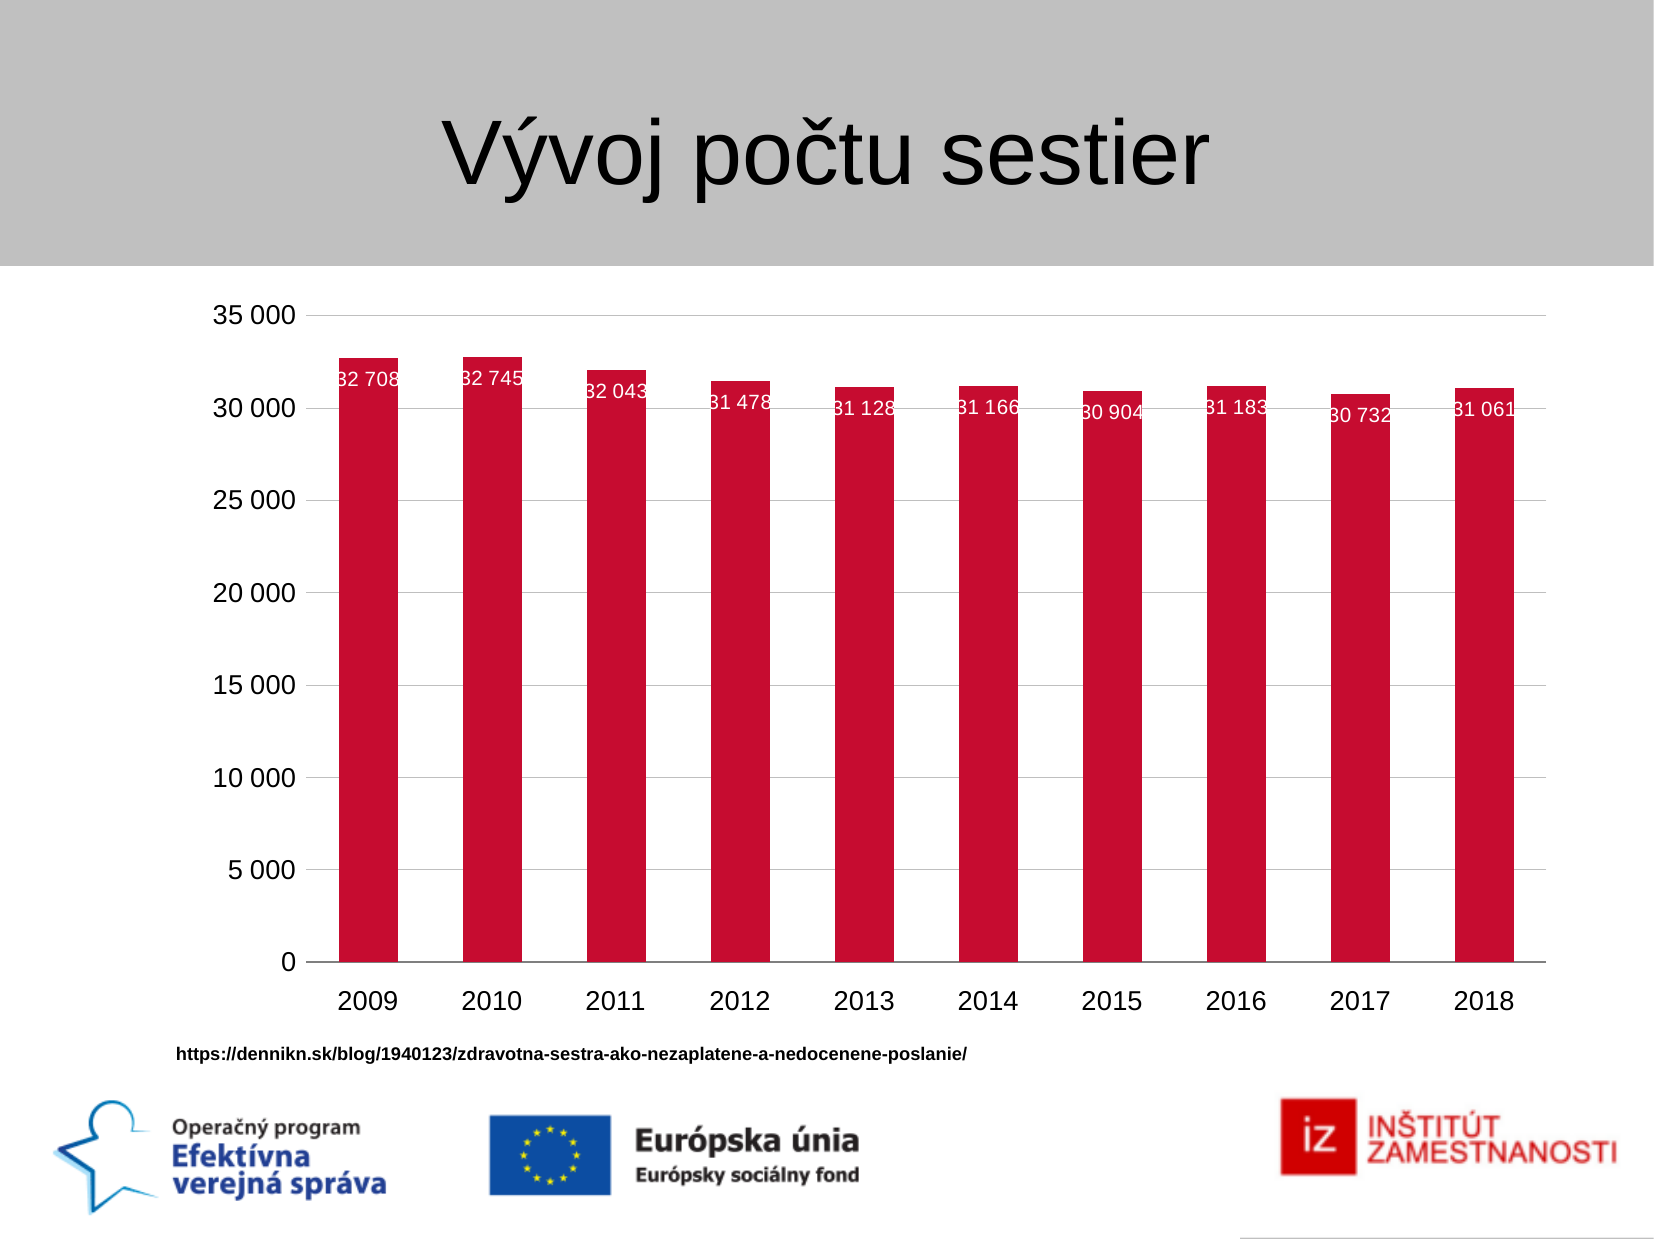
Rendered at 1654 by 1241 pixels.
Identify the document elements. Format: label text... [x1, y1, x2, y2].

picture [212, 301, 1548, 1016]
picture [1240, 1033, 1654, 1241]
picture [29, 1062, 886, 1241]
list https://dennikn.sk/blog/1940123/zdravotna-sestra-ako-nezaplatene-a-nedocenene-poslanie/ [106, 355, 1595, 1075]
title Vývoj počtu sestier [82, 49, 1571, 257]
